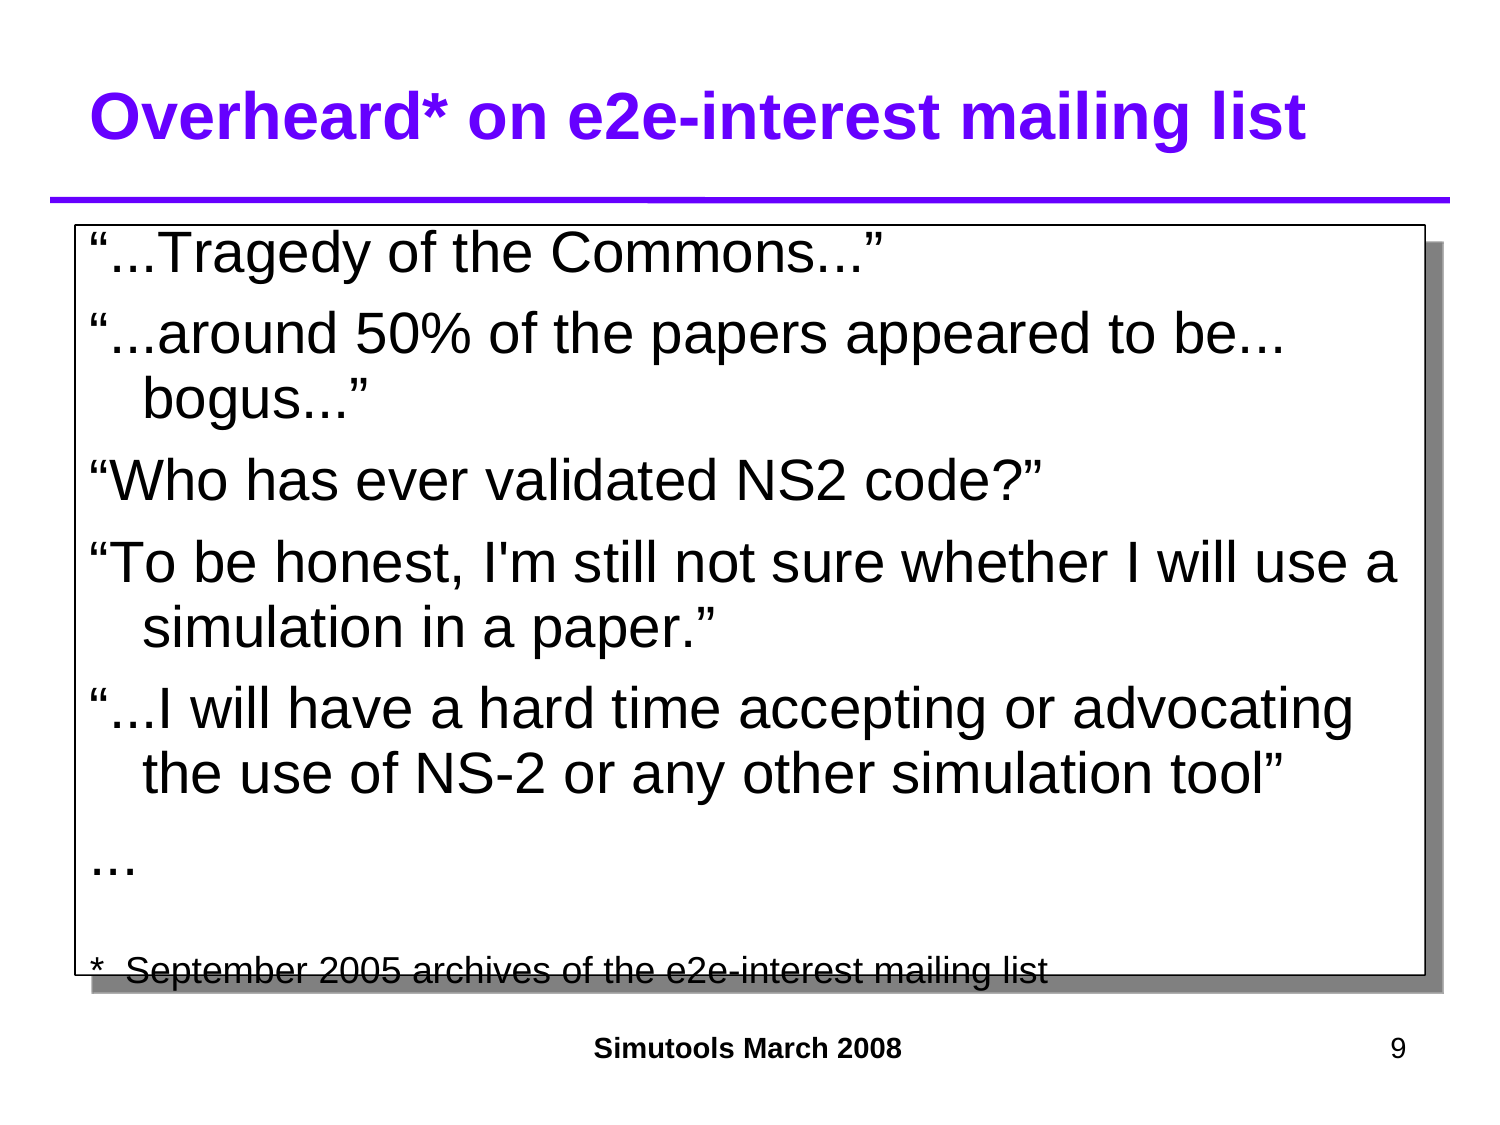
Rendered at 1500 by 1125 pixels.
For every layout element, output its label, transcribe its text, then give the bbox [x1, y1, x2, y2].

title Overheard* on e2e-interest mailing list [75, 68, 1426, 165]
list “...Tragedy of the Commons...” “...around 50% of the papers appeared to be... bogus...” “Who has ever validated NS2 code?” “To be honest, I'm still not sure whether I will use a simulation in a paper.” “...I will have a hard time accepting or advocating the use of NS-2 or any other simulation tool” ... * September 2005 archives of the e2e-interest mailing list [75, 211, 1426, 1051]
